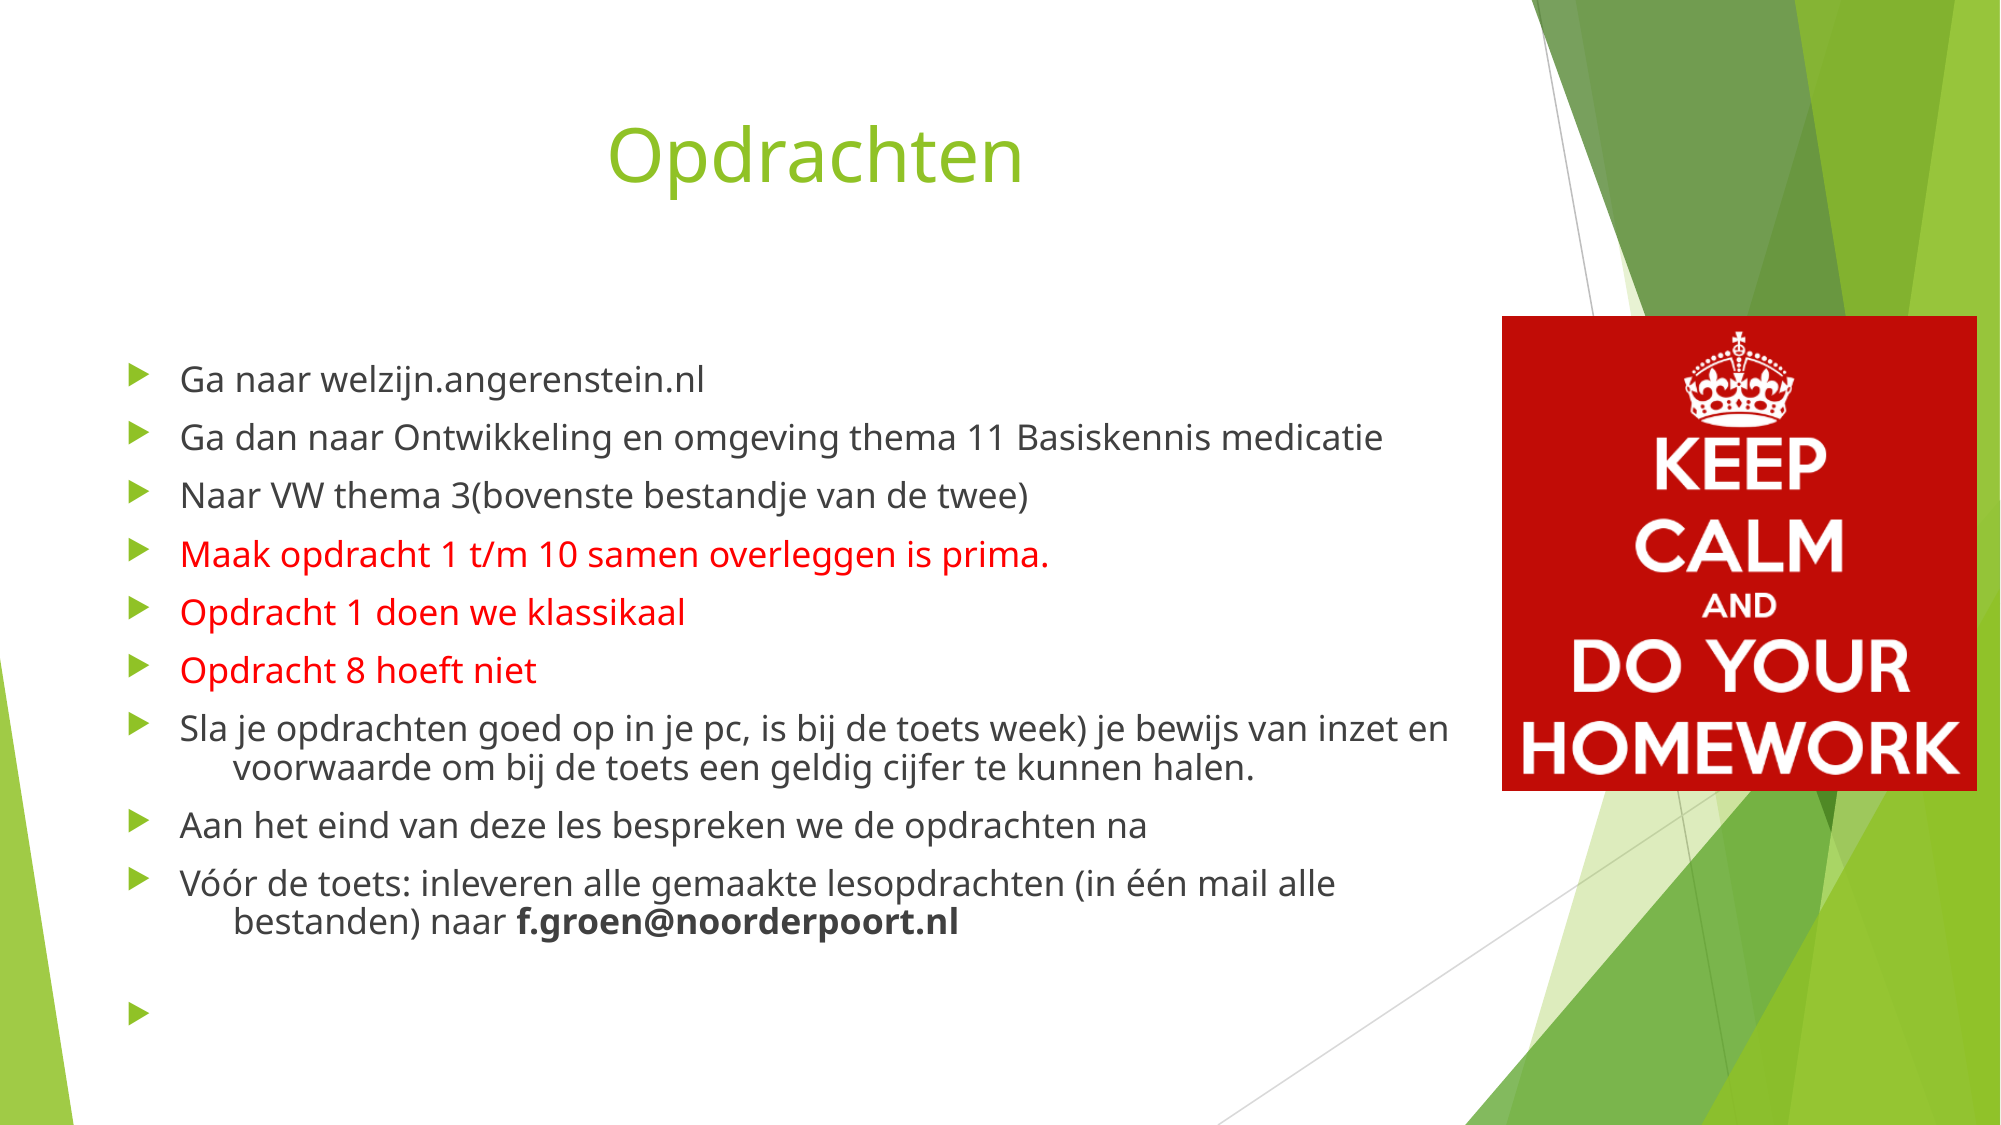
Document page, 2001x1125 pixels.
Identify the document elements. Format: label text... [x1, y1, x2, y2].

list Ga naar welzijn.angerenstein.nl Ga dan naar Ontwikkeling en omgeving thema 11 Basiskennis medicatie Naar VW thema 3(bovenste bestandje van de twee) Maak opdracht 1 t/m 10 samen overleggen is prima. Opdracht 1 doen we klassikaal Opdracht 8 hoeft niet Sla je opdrachten goed op in je pc, is bij de toets week) je bewijs van inzet en voorwaarde om bij de toets een geldig cijfer te kunnen halen. Aan het eind van deze les bespreken we de opdrachten na Vóór de toets: inleveren alle gemaakte lesopdrachten (in één mail alle bestanden) naar f.groen@noorderpoort.nl [111, 354, 1522, 992]
title Opdrachten [111, 99, 1522, 317]
picture [1502, 316, 1977, 791]
